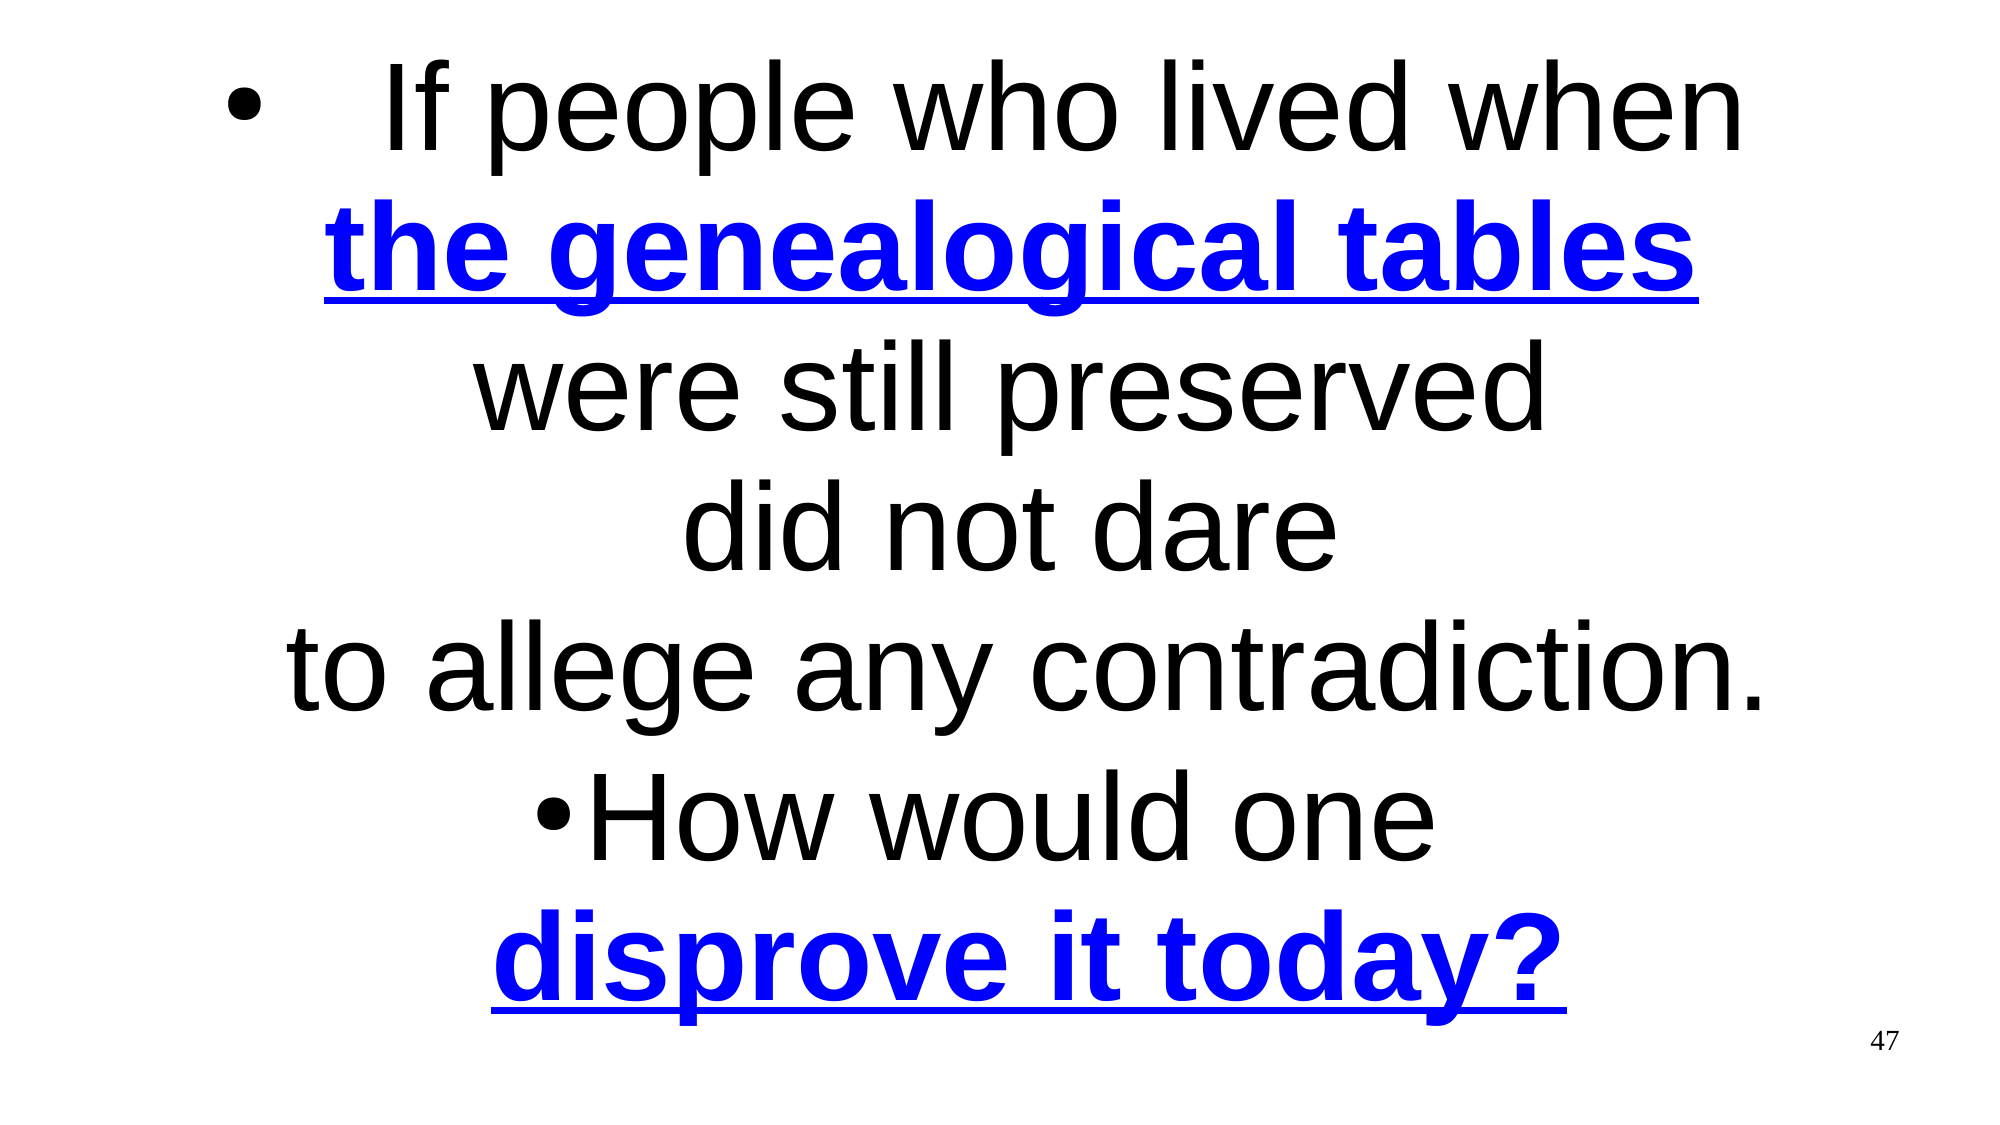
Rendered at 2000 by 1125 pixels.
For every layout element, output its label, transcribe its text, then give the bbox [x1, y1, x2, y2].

list If people who lived when the genealogical tables were still preserved did not dare to allege any contradiction. How would one disprove it today? [37, 37, 1951, 1088]
